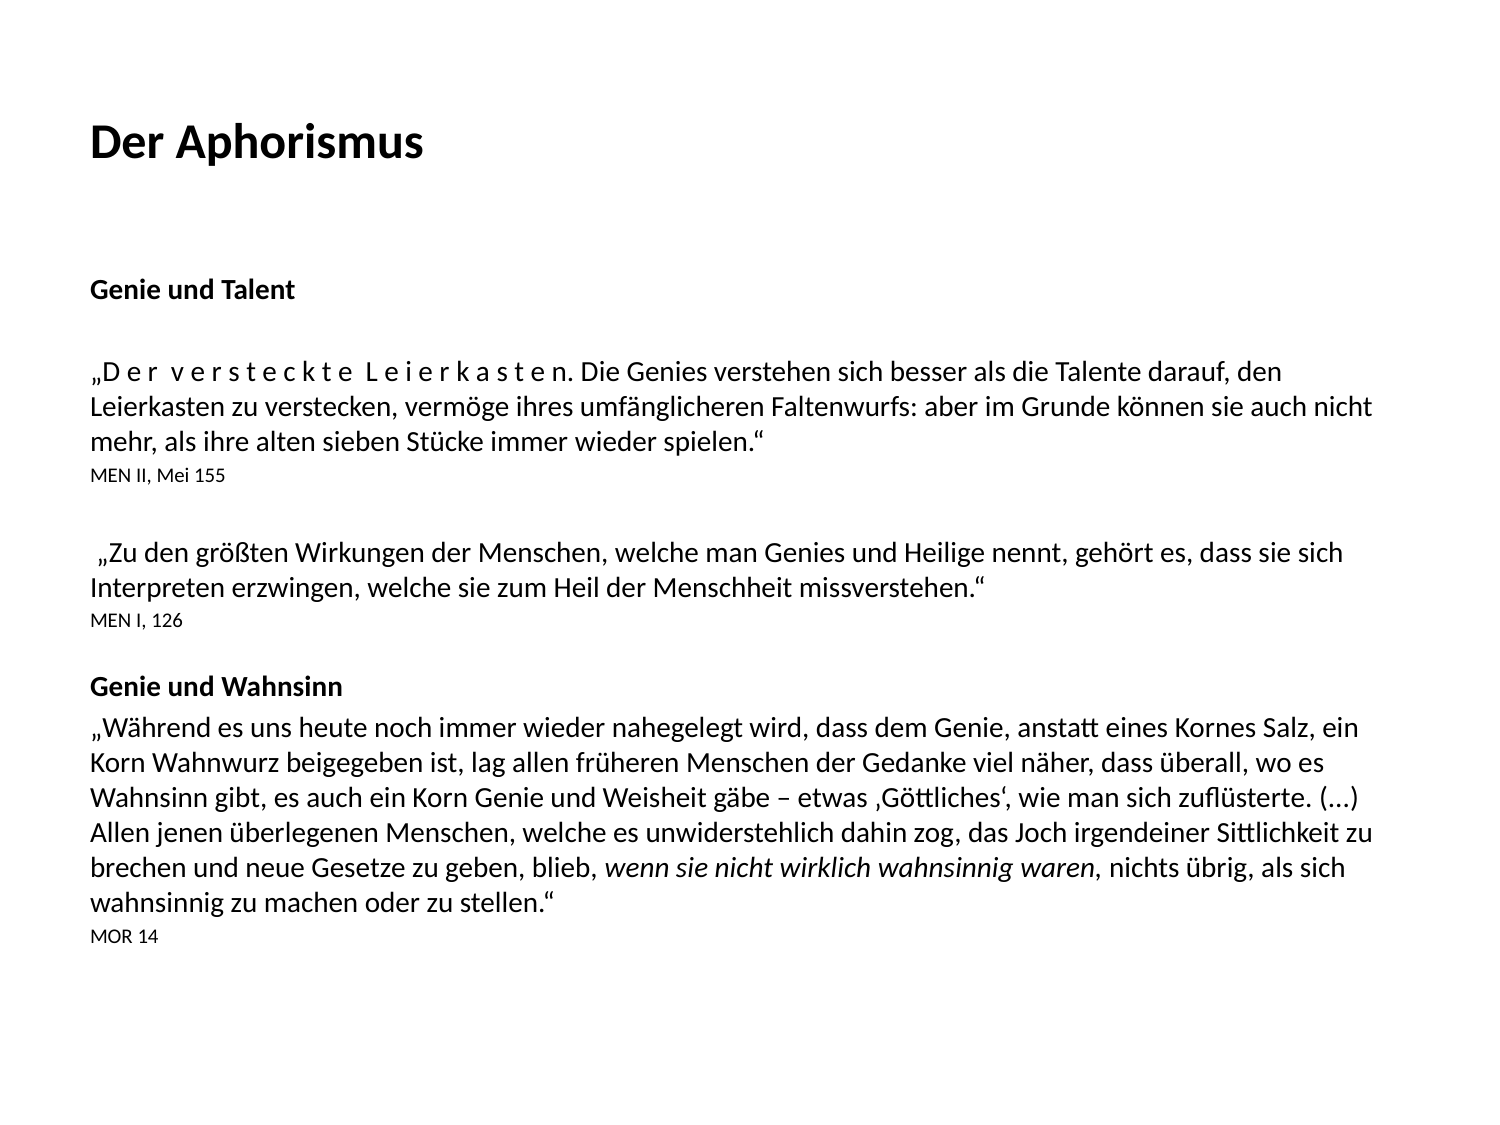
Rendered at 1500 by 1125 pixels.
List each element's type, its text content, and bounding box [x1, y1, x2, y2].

list Genie und Talent „D e r v e r s t e c k t e L e i e r k a s t e n. Die Genies verstehen sich besser als die Talente darauf, den Leierkasten zu verstecken, vermöge ihres umfänglicheren Faltenwurfs: aber im Grunde können sie auch nicht mehr, als ihre alten sieben Stücke immer wieder spielen.“ MEN II, Mei 155 „Zu den größten Wirkungen der Menschen, welche man Genies und Heilige nennt, gehört es, dass sie sich Interpreten erzwingen, welche sie zum Heil der Menschheit missverstehen.“ MEN I, 126 Genie und Wahnsinn „Während es uns heute noch immer wieder nahegelegt wird, dass dem Genie, anstatt eines Kornes Salz, ein Korn Wahnwurz beigegeben ist, lag allen früheren Menschen der Gedanke viel näher, dass überall, wo es Wahnsinn gibt, es auch ein Korn Genie und Weisheit gäbe – etwas ‚Göttliches‘, wie man sich zuflüsterte. (...) Allen jenen überlegenen Menschen, welche es unwiderstehlich dahin zog, das Joch irgendeiner Sittlichkeit zu brechen und neue Gesetze zu geben, blieb, wenn sie nicht wirklich wahnsinnig waren, nichts übrig, als sich wahnsinnig zu machen oder zu stellen.“ MOR 14 [75, 262, 1425, 1005]
title Der Aphorismus [75, 45, 1425, 233]
